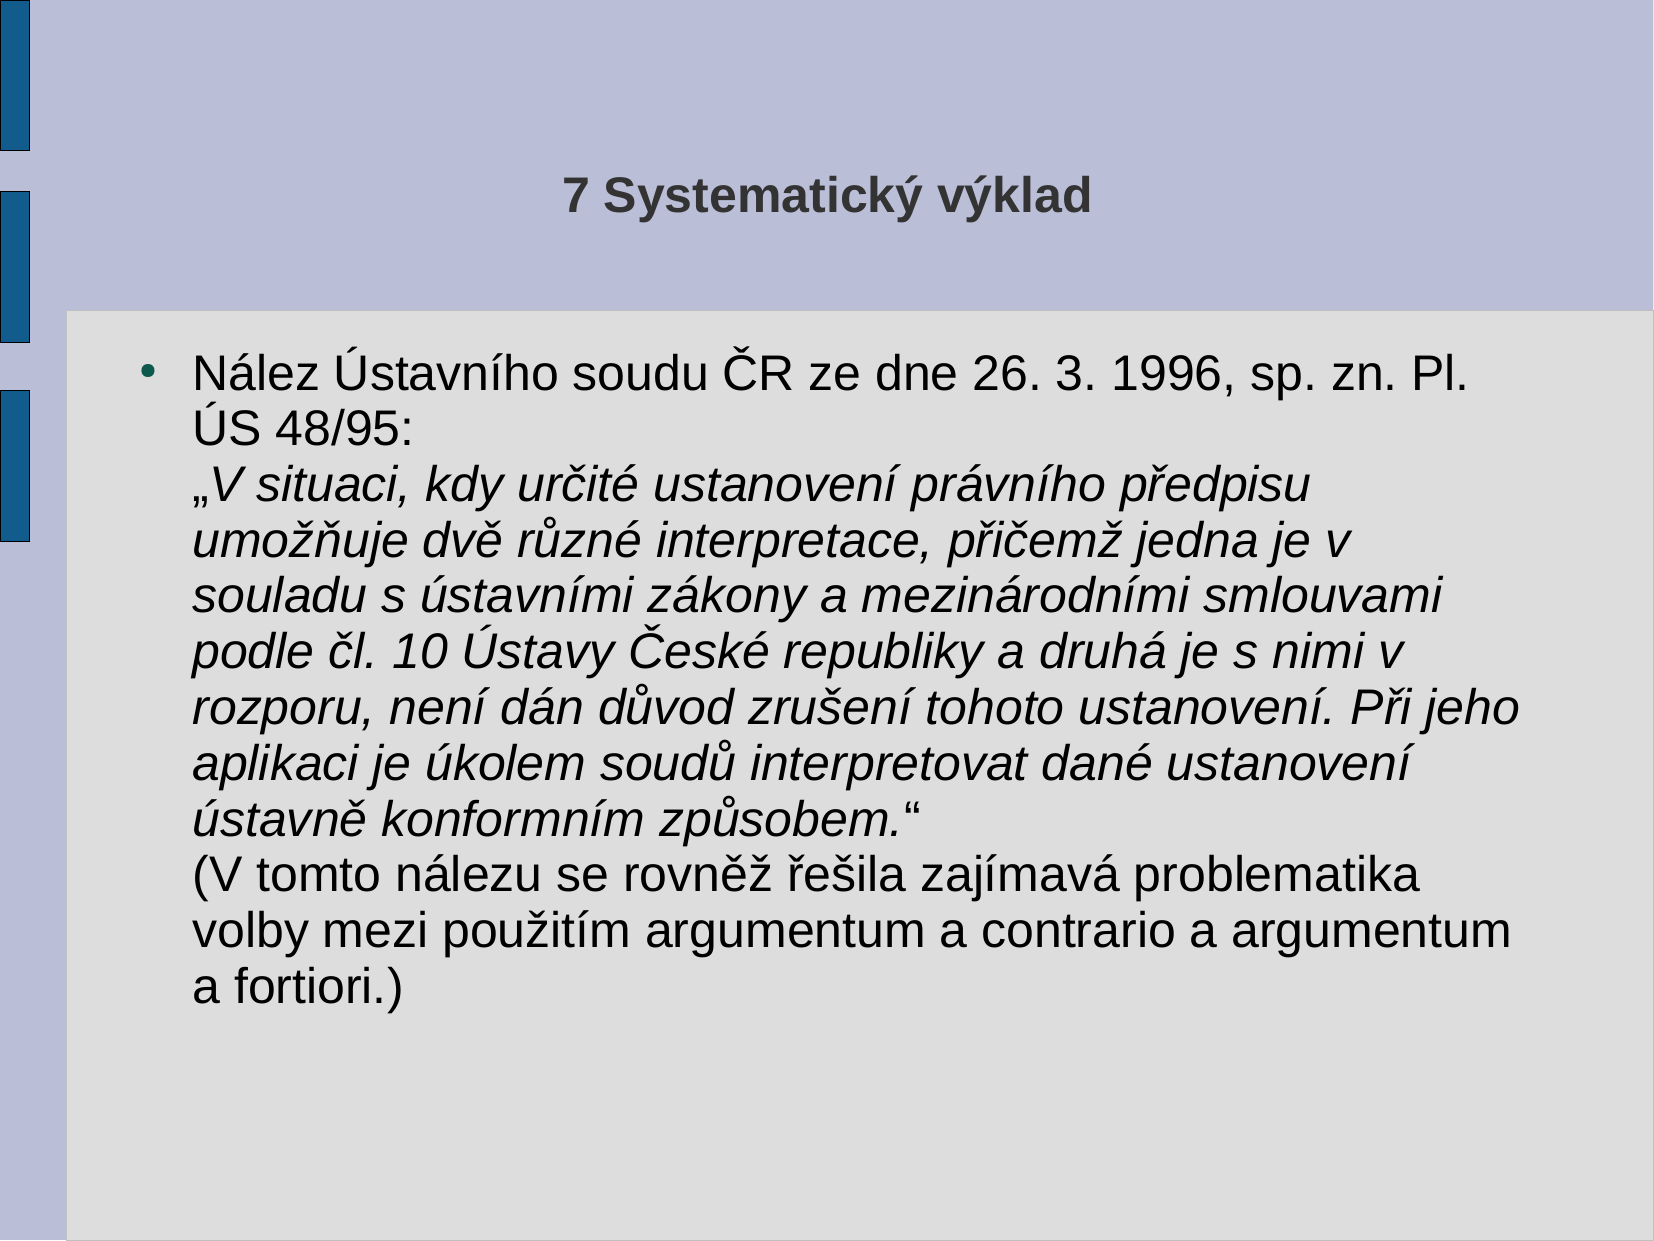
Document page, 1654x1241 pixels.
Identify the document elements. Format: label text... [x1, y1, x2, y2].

list Nález Ústavního soudu ČR ze dne 26. 3. 1996, sp. zn. Pl. ÚS 48/95: „V situaci, kdy určité ustanovení právního předpisu umožňuje dvě různé interpretace, přičemž jedna je v souladu s ústavními zákony a mezinárodními smlouvami podle čl. 10 Ústavy České republiky a druhá je s nimi v rozporu, není dán důvod zrušení tohoto ustanovení. Při jeho aplikaci je úkolem soudů interpretovat dané ustanovení ústavně konformním způsobem.“ (V tomto nálezu se rovněž řešila zajímavá problematika volby mezi použitím argumentum a contrario a argumentum a fortiori.) [121, 344, 1534, 1127]
title 7 Systematický výklad [121, 91, 1534, 299]
